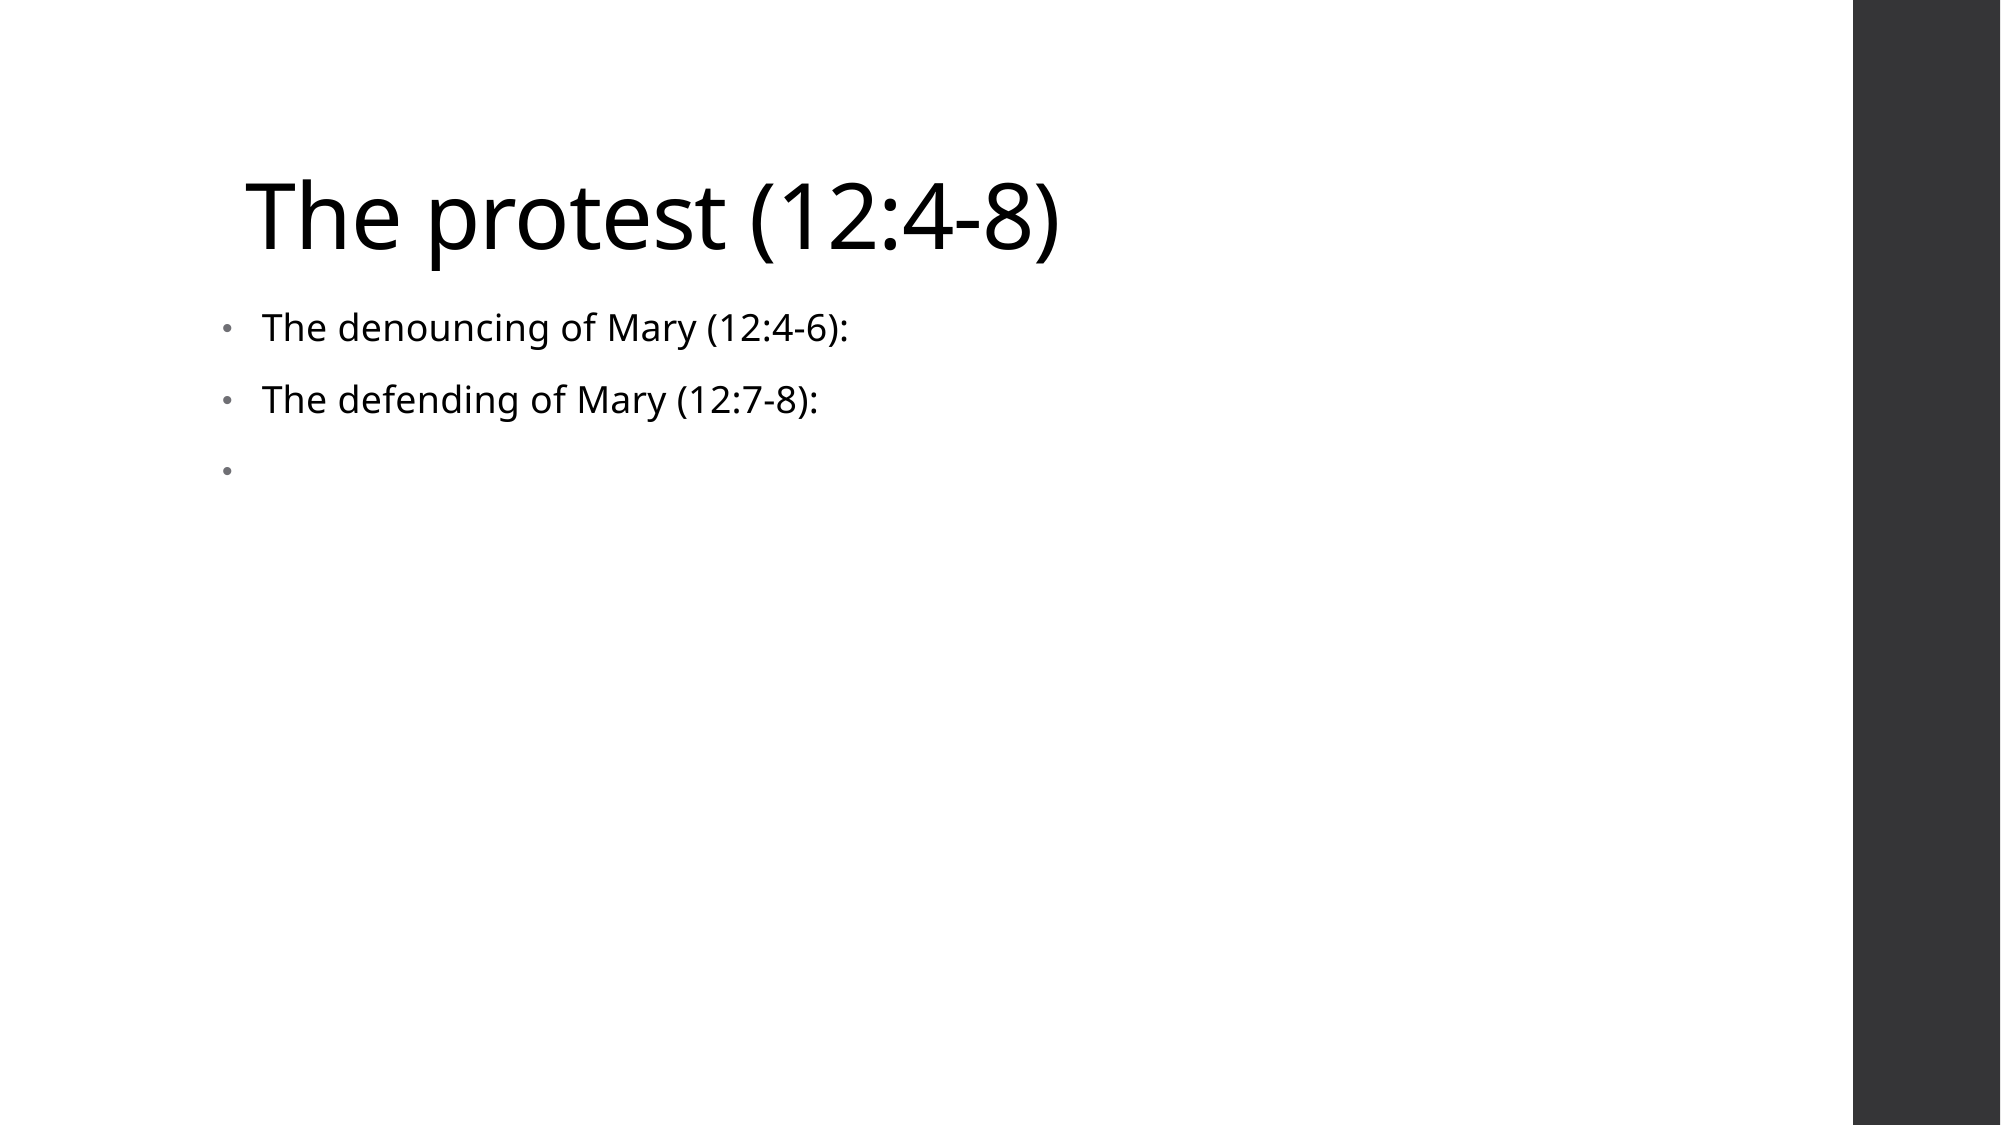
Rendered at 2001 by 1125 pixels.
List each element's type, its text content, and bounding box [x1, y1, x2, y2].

title The protest (12:4-8) [206, 60, 1797, 278]
list The denouncing of Mary (12:4-6): The defending of Mary (12:7-8): [206, 299, 1617, 1014]
